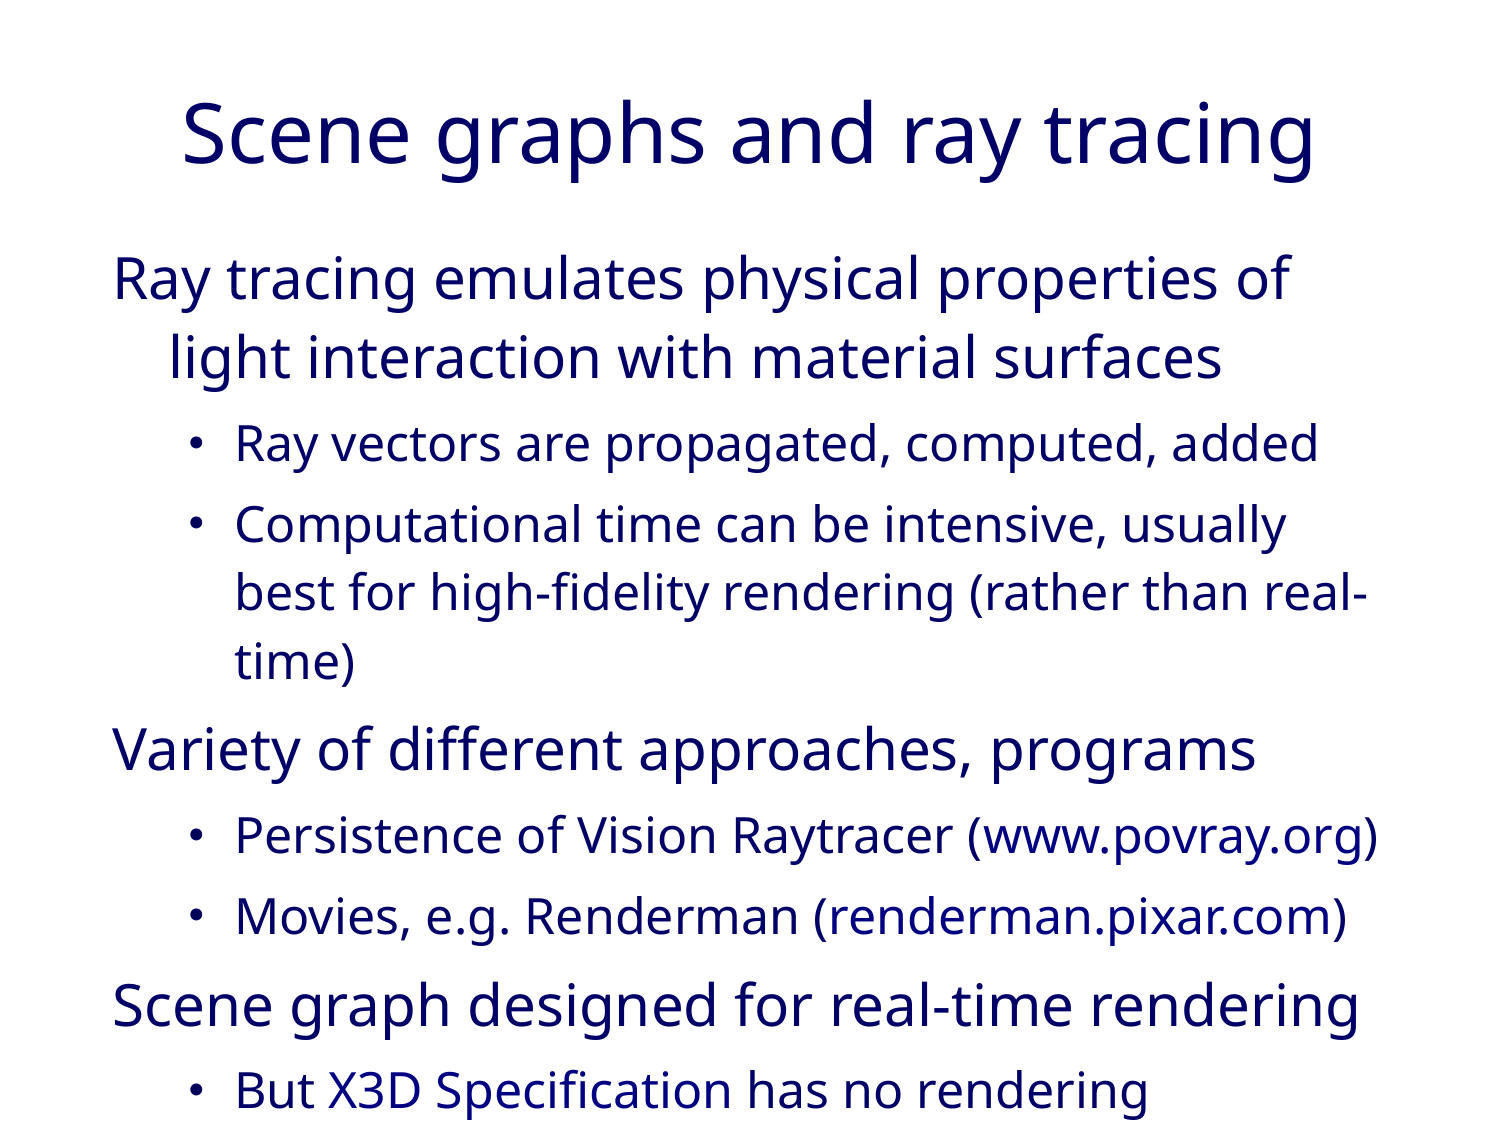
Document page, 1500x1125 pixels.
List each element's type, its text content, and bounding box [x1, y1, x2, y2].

list Ray tracing emulates physical properties of light interaction with material surfaces Ray vectors are propagated, computed, added Computational time can be intensive, usually best for high-fidelity rendering (rather than real-time) Variety of different approaches, programs Persistence of Vision Raytracer (www.povray.org) Movies, e.g. Renderman (renderman.pixar.com) Scene graph designed for real-time rendering But X3D Specification has no rendering prohibitions Okino Polytrans supports both (www.okino.com) [112, 237, 1388, 1045]
title Scene graphs and ray tracing [112, 44, 1388, 218]
